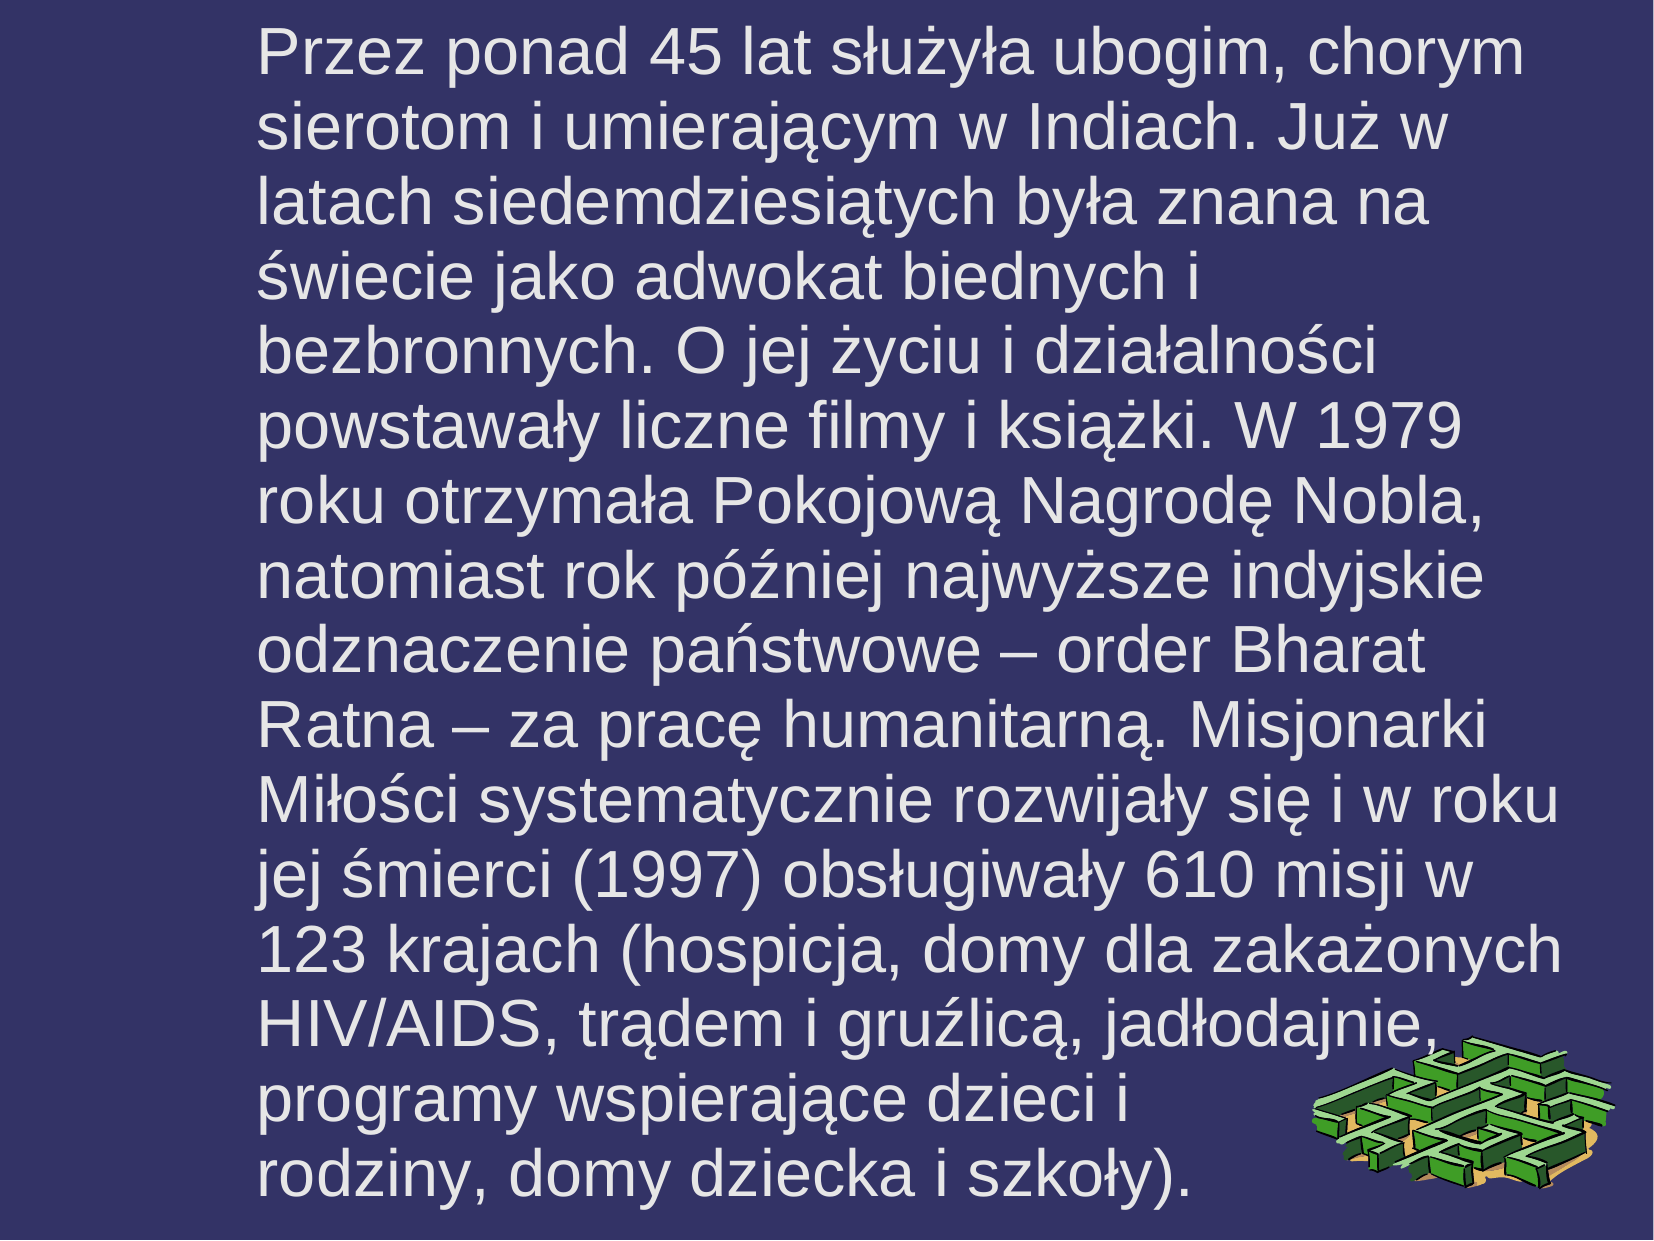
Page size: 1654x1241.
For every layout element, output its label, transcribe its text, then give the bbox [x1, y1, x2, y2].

list Przez ponad 45 lat służyła ubogim, chorym sierotom i umierającym w Indiach. Już w latach siedemdziesiątych była znana na świecie jako adwokat biednych i bezbronnych. O jej życiu i działalności powstawały liczne filmy i książki. W 1979 roku otrzymała Pokojową Nagrodę Nobla, natomiast rok później najwyższe indyjskie odznaczenie państwowe – order Bharat Ratna – za pracę humanitarną. Misjonarki Miłości systematycznie rozwijały się i w roku jej śmierci (1997) obsługiwały 610 misji w 123 krajach (hospicja, domy dla zakażonych HIV/AIDS, trądem i gruźlicą, jadłodajnie, programy wspierające dzieci i rodziny, domy dziecka i szkoły). [174, 14, 1565, 1211]
